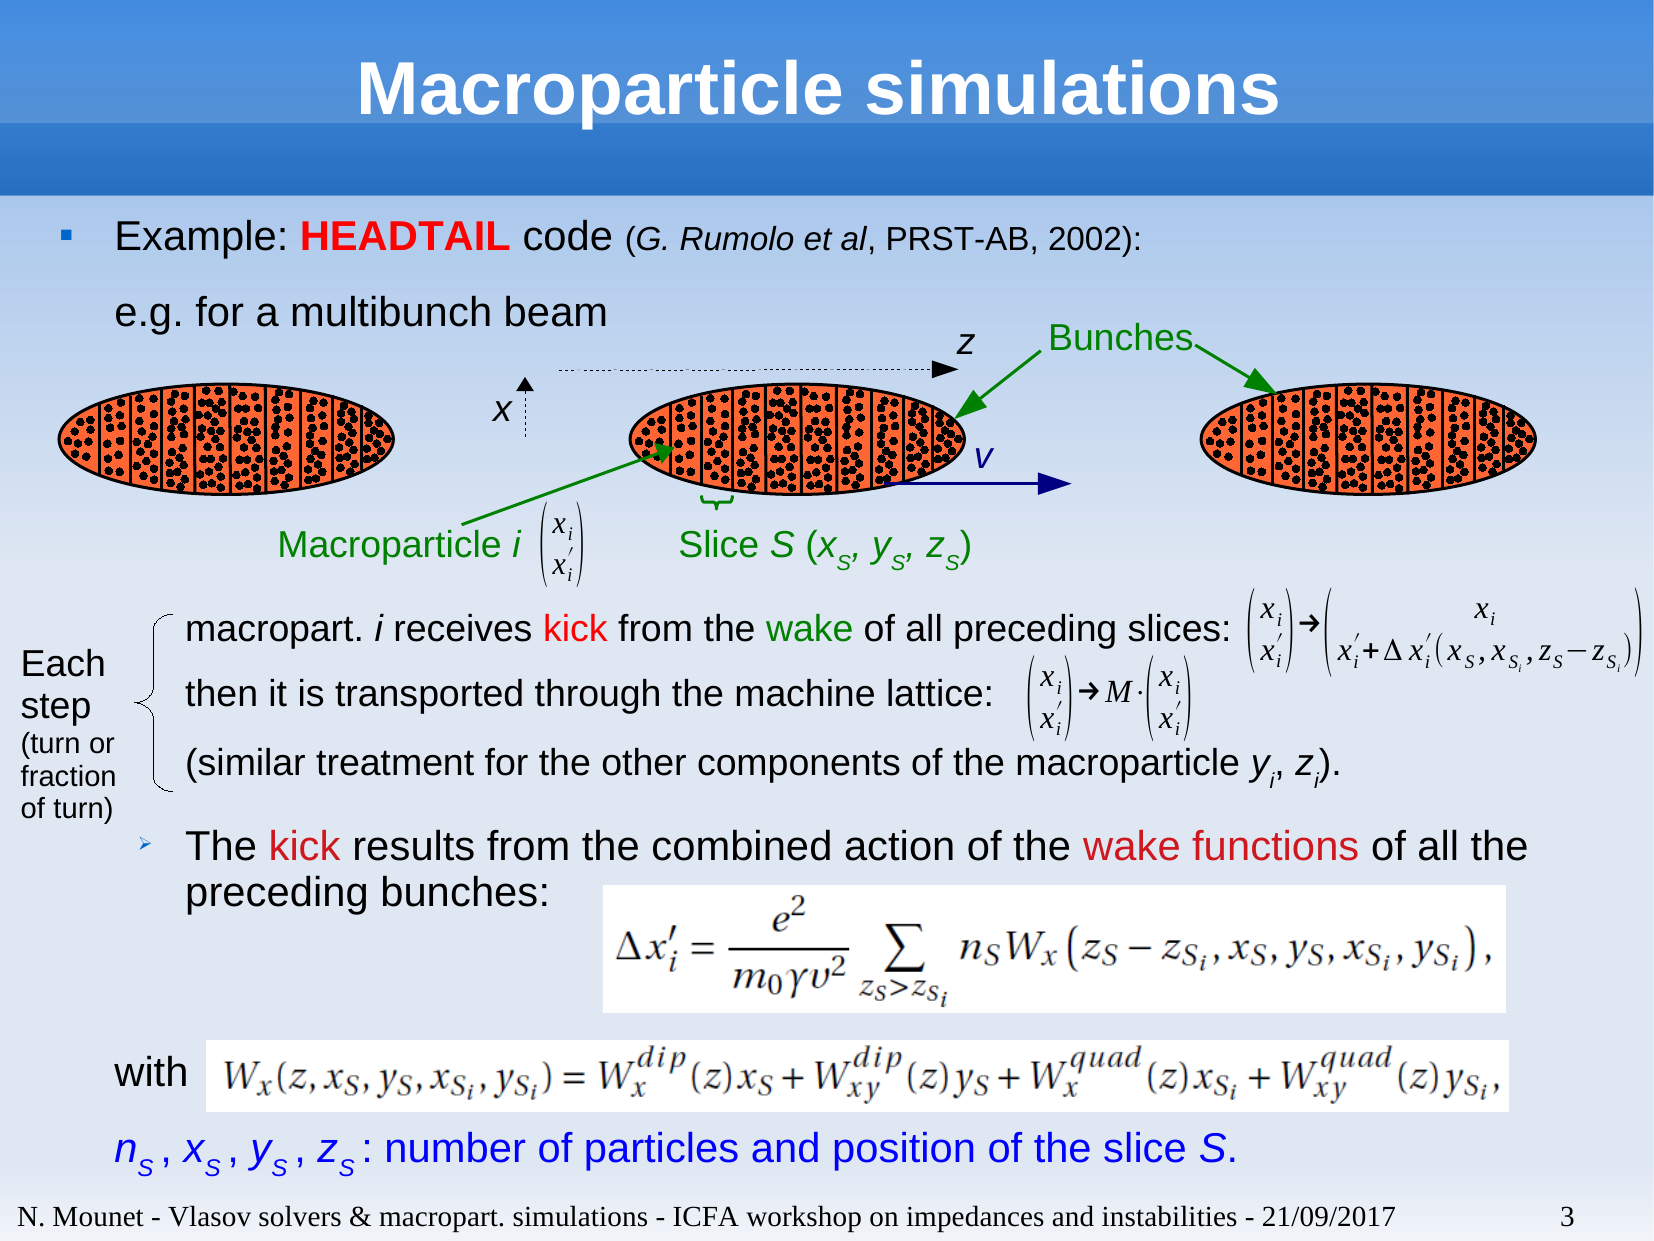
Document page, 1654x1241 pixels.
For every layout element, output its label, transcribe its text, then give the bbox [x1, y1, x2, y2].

text_box [1201, 385, 1335, 494]
text_box Bunches [1033, 309, 1211, 366]
text_box [1371, 384, 1406, 495]
list with nS , xS , yS , zS : number of particles and position of the slice S. [43, 1048, 1576, 1182]
text_box [905, 397, 960, 482]
text_box [766, 384, 799, 495]
picture [0, 0, 1654, 1241]
text_box [229, 384, 264, 495]
text_box [58, 385, 193, 494]
text_box [1444, 390, 1475, 489]
title Macroparticle simulations [75, 0, 1564, 188]
chart [1021, 653, 1198, 745]
text_box [302, 390, 333, 489]
text_box [267, 385, 299, 493]
text_box [194, 384, 228, 495]
text_box [873, 390, 902, 489]
text_box Slice S (xS, yS, zS) [663, 516, 976, 583]
text_box [838, 385, 870, 493]
text_box [1337, 384, 1370, 495]
chart [1242, 585, 1649, 680]
text_box [630, 385, 764, 494]
text_box [334, 397, 394, 482]
text_box [800, 384, 835, 495]
text_box Each step (turn or fraction of turn) [5, 635, 141, 863]
text_box x [478, 379, 516, 437]
text_box z [942, 312, 980, 370]
text_box Macroparticle i [262, 516, 535, 574]
text_box v [959, 426, 997, 484]
text_box [1476, 397, 1536, 482]
chart [535, 500, 589, 591]
list Example: HEADTAIL code (G. Rumolo et al, PRST-AB, 2002): e.g. for a multibunch beam macropart. i receives kick from the wake of all preceding slices: then it is transported through the machine lattice: (similar treatment for the other components of the macroparticle yi, zi). The kick results from the combined action of the wake functions of all the preceding bunches: [43, 212, 1576, 1048]
text_box [1409, 385, 1441, 493]
